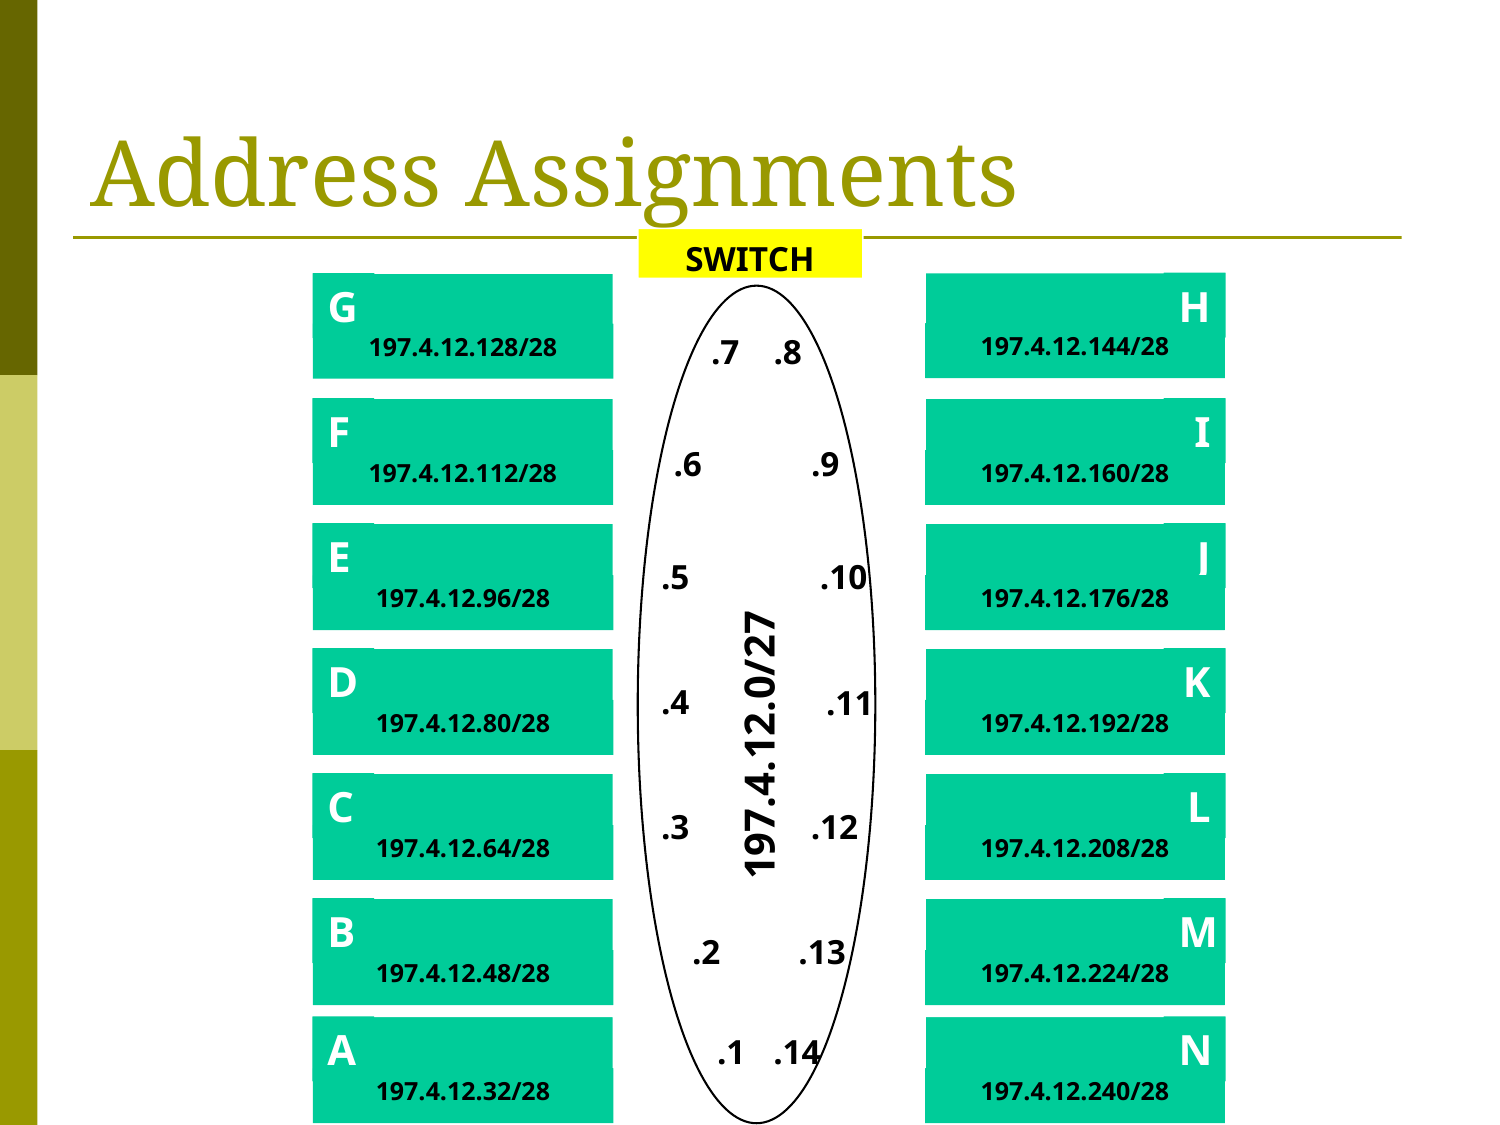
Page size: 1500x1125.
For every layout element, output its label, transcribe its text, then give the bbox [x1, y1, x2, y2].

text_box 197.4.12.144/28 [925, 323, 1225, 369]
text_box F [312, 398, 375, 450]
text_box .3 [637, 798, 713, 854]
text_box J [1163, 523, 1226, 589]
text_box .14 [750, 1023, 845, 1079]
text_box 197.4.12.112/28 [312, 450, 614, 496]
text_box .4 [637, 673, 713, 729]
text_box E [312, 523, 375, 575]
text_box 197.4.12.224/28 [925, 950, 1225, 996]
text_box I [1163, 398, 1226, 464]
text_box 197.4.12.160/28 [925, 450, 1225, 496]
text_box 197.4.12.128/28 [312, 323, 614, 370]
text_box N [1163, 1016, 1226, 1082]
text_box .12 [787, 798, 882, 854]
text_box 197.4.12.240/28 [925, 1068, 1225, 1114]
text_box A [312, 1016, 375, 1068]
title Address Assignments [75, 45, 1426, 233]
text_box 197.4.12.0/27 [725, 448, 791, 895]
text_box .9 [787, 435, 863, 491]
text_box .13 [775, 923, 869, 979]
text_box .10 [800, 548, 888, 604]
text_box G [312, 273, 375, 323]
text_box .6 [650, 435, 726, 491]
text_box .7 [687, 323, 750, 379]
text_box 197.4.12.208/28 [925, 825, 1225, 871]
text_box 197.4.12.192/28 [925, 699, 1225, 746]
text_box 197.4.12.176/28 [925, 575, 1225, 621]
text_box M [1163, 898, 1226, 964]
text_box SWITCH [637, 230, 863, 286]
text_box 197.4.12.32/28 [312, 1068, 614, 1114]
text_box .11 [799, 674, 900, 731]
text_box K [1163, 648, 1226, 714]
text_box L [1163, 773, 1226, 839]
text_box 197.4.12.64/28 [312, 825, 614, 871]
text_box H [1163, 272, 1226, 339]
text_box .2 [650, 923, 763, 979]
text_box .1 [675, 1023, 750, 1079]
text_box D [312, 648, 375, 699]
text_box 197.4.12.80/28 [312, 699, 614, 746]
text_box C [312, 773, 375, 825]
text_box .8 [750, 323, 826, 379]
text_box 197.4.12.48/28 [312, 950, 614, 996]
text_box B [312, 898, 375, 950]
text_box [375, 1016, 614, 1067]
text_box 197.4.12.96/28 [312, 575, 614, 621]
text_box .5 [637, 548, 713, 604]
